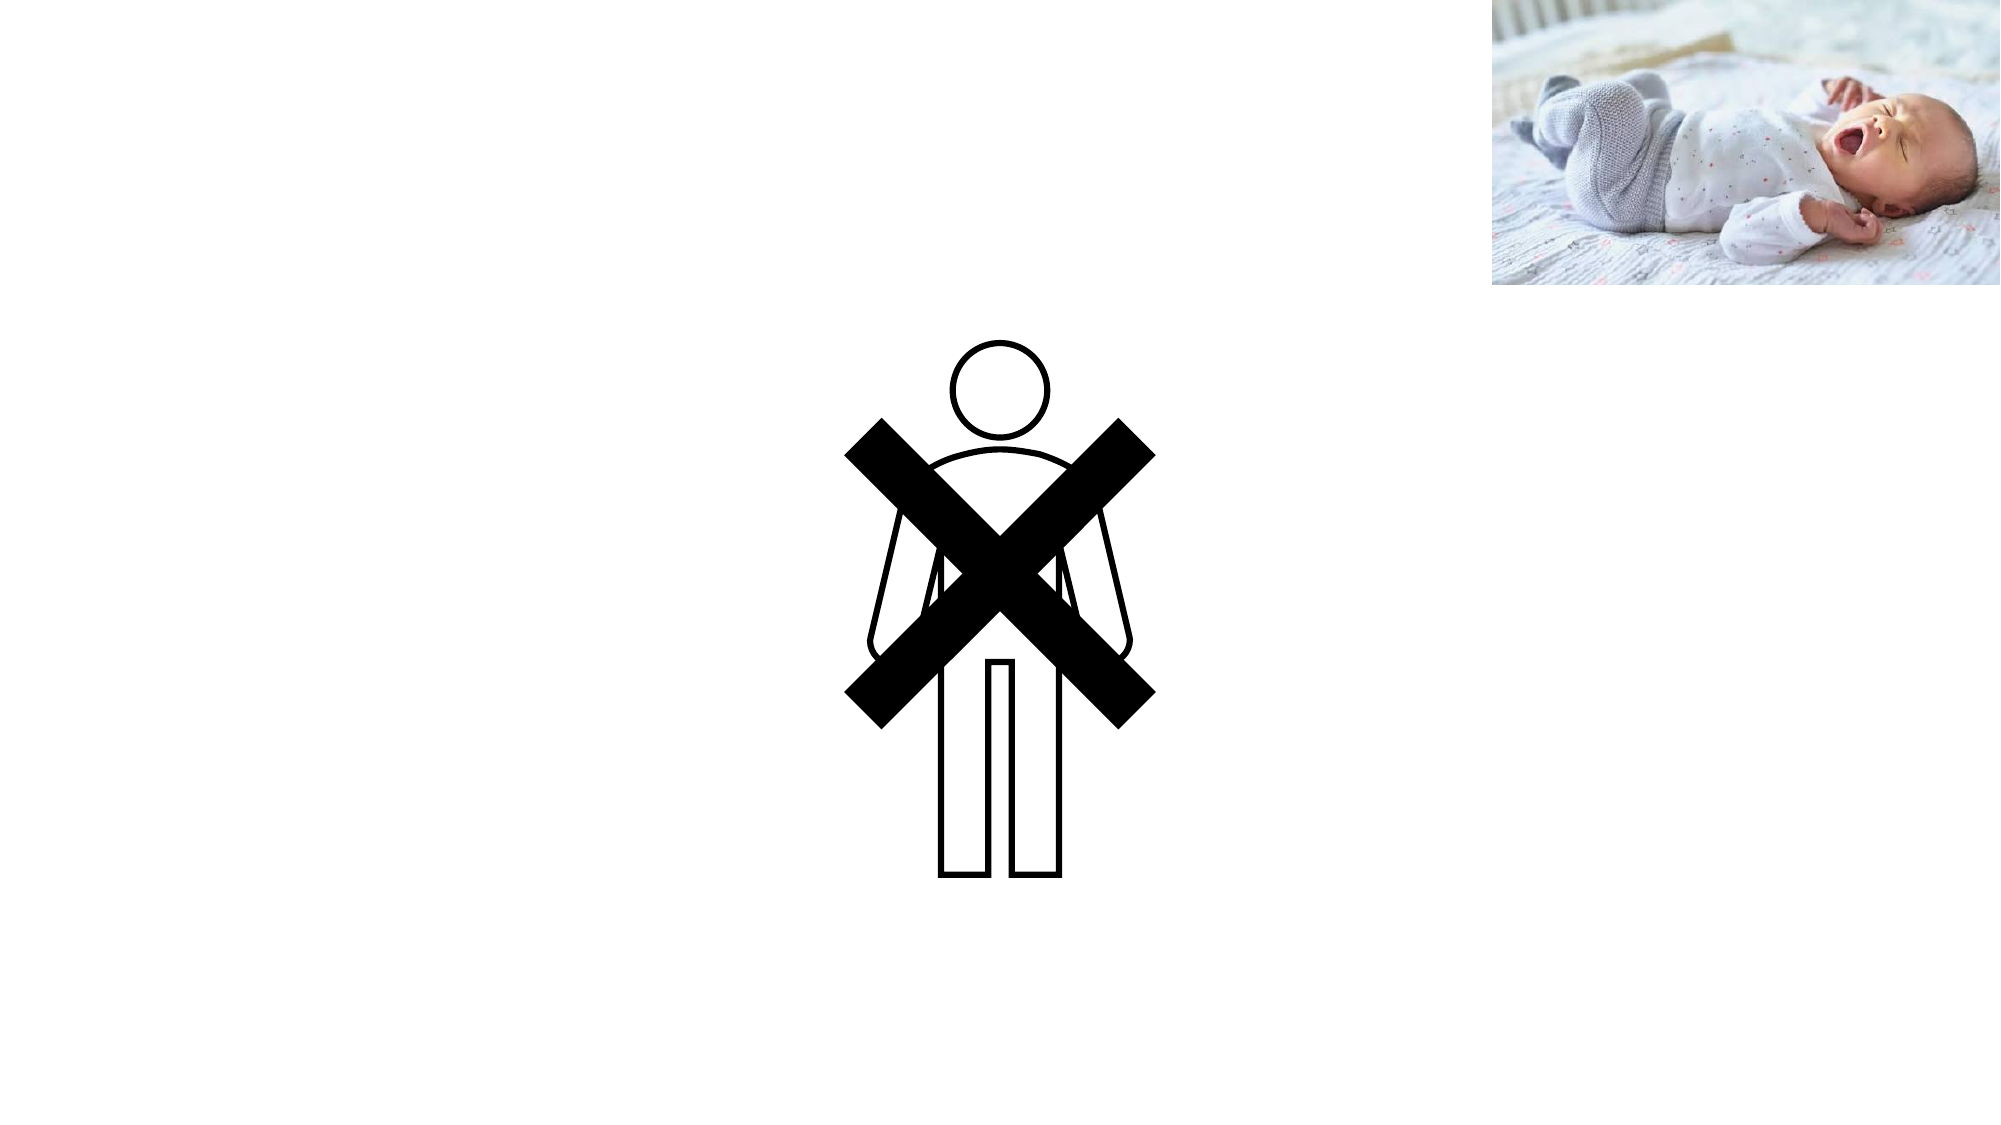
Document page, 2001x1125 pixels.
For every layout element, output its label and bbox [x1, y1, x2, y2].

picture [713, 322, 1287, 896]
picture [1492, 0, 2000, 285]
